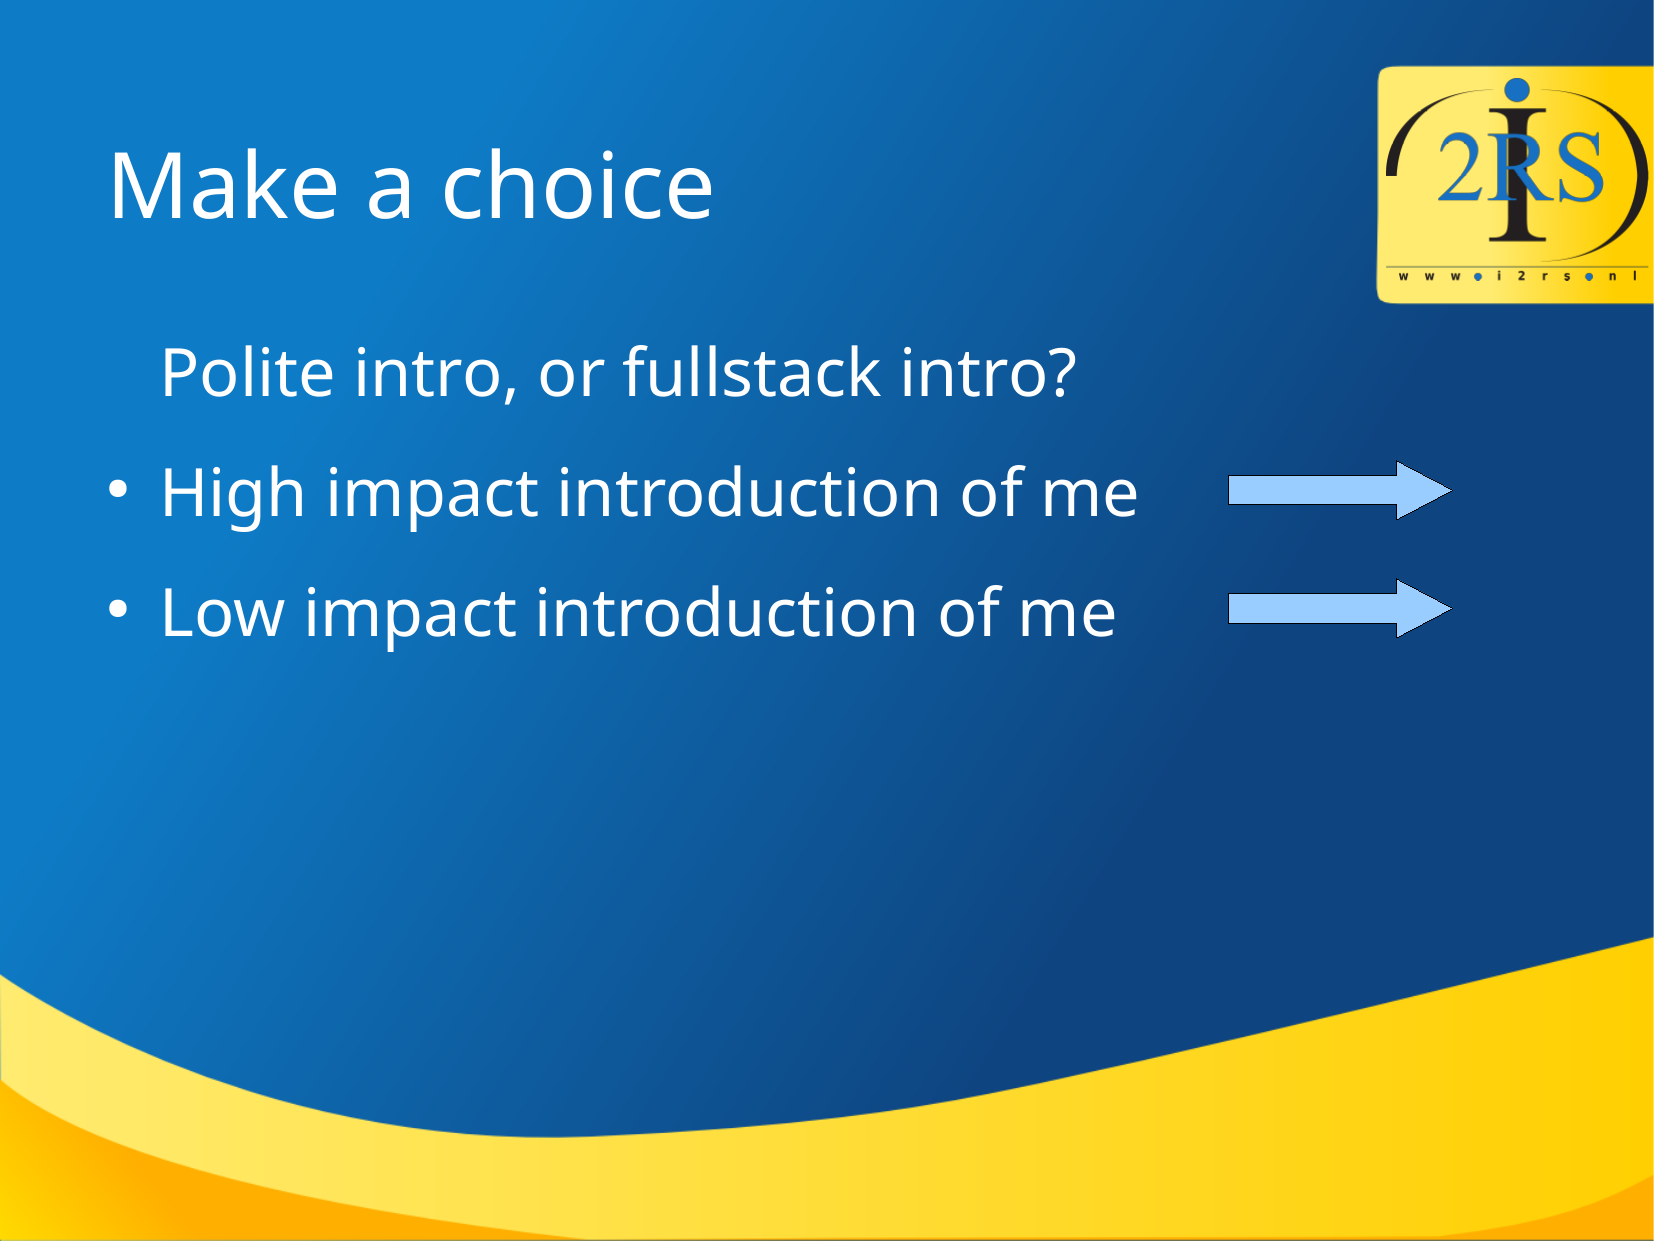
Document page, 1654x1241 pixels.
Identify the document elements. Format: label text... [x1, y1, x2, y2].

list Polite intro, or fullstack intro? High impact introduction of me Low impact introduction of me [88, 324, 1217, 945]
text_box [1228, 578, 1453, 638]
picture [0, 0, 1654, 1241]
text_box [1228, 460, 1453, 520]
title Make a choice [106, 70, 1335, 296]
